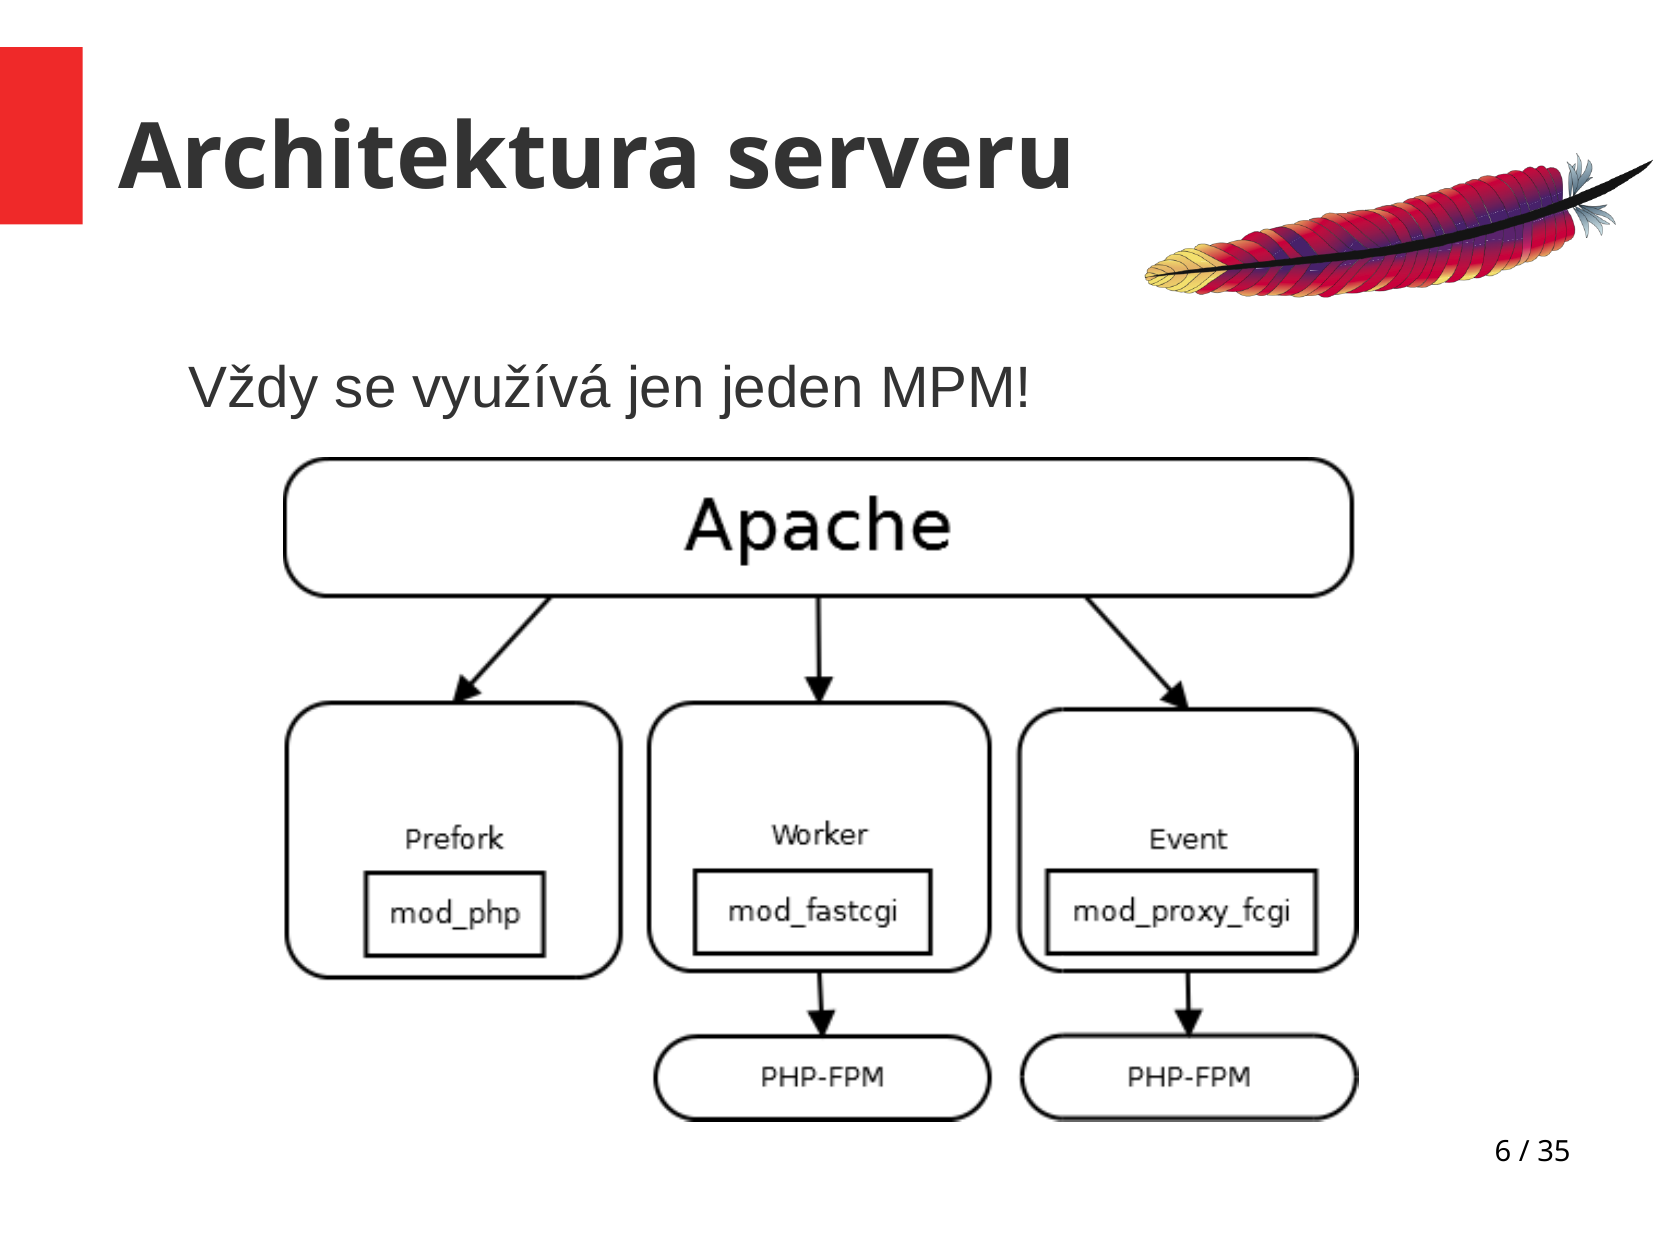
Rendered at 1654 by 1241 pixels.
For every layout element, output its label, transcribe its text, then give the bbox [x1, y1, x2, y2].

picture [283, 457, 1359, 1123]
picture [1144, 153, 1654, 298]
list Vždy se využívá jen jeden MPM! [118, 354, 1536, 449]
title Architektura serveru [118, 49, 1571, 257]
